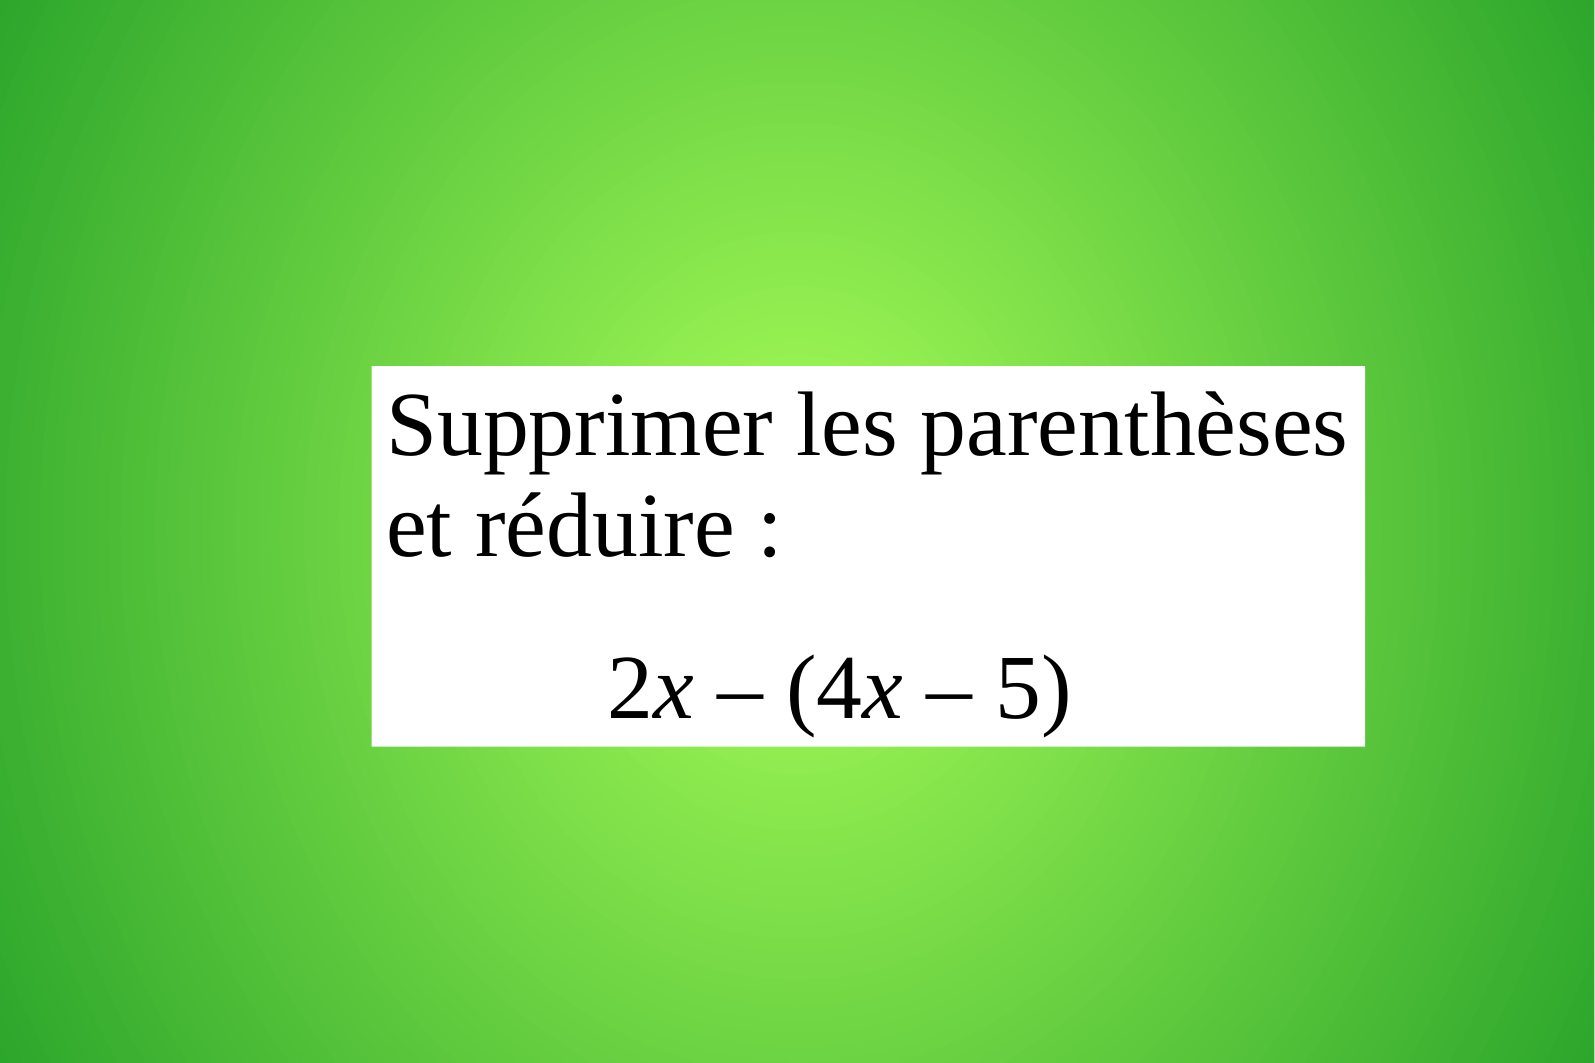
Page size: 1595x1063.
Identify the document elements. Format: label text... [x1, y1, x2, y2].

picture [0, 0, 1595, 1063]
text_box Supprimer les parenthèses et réduire : 2x – (4x – 5) [371, 366, 1366, 747]
